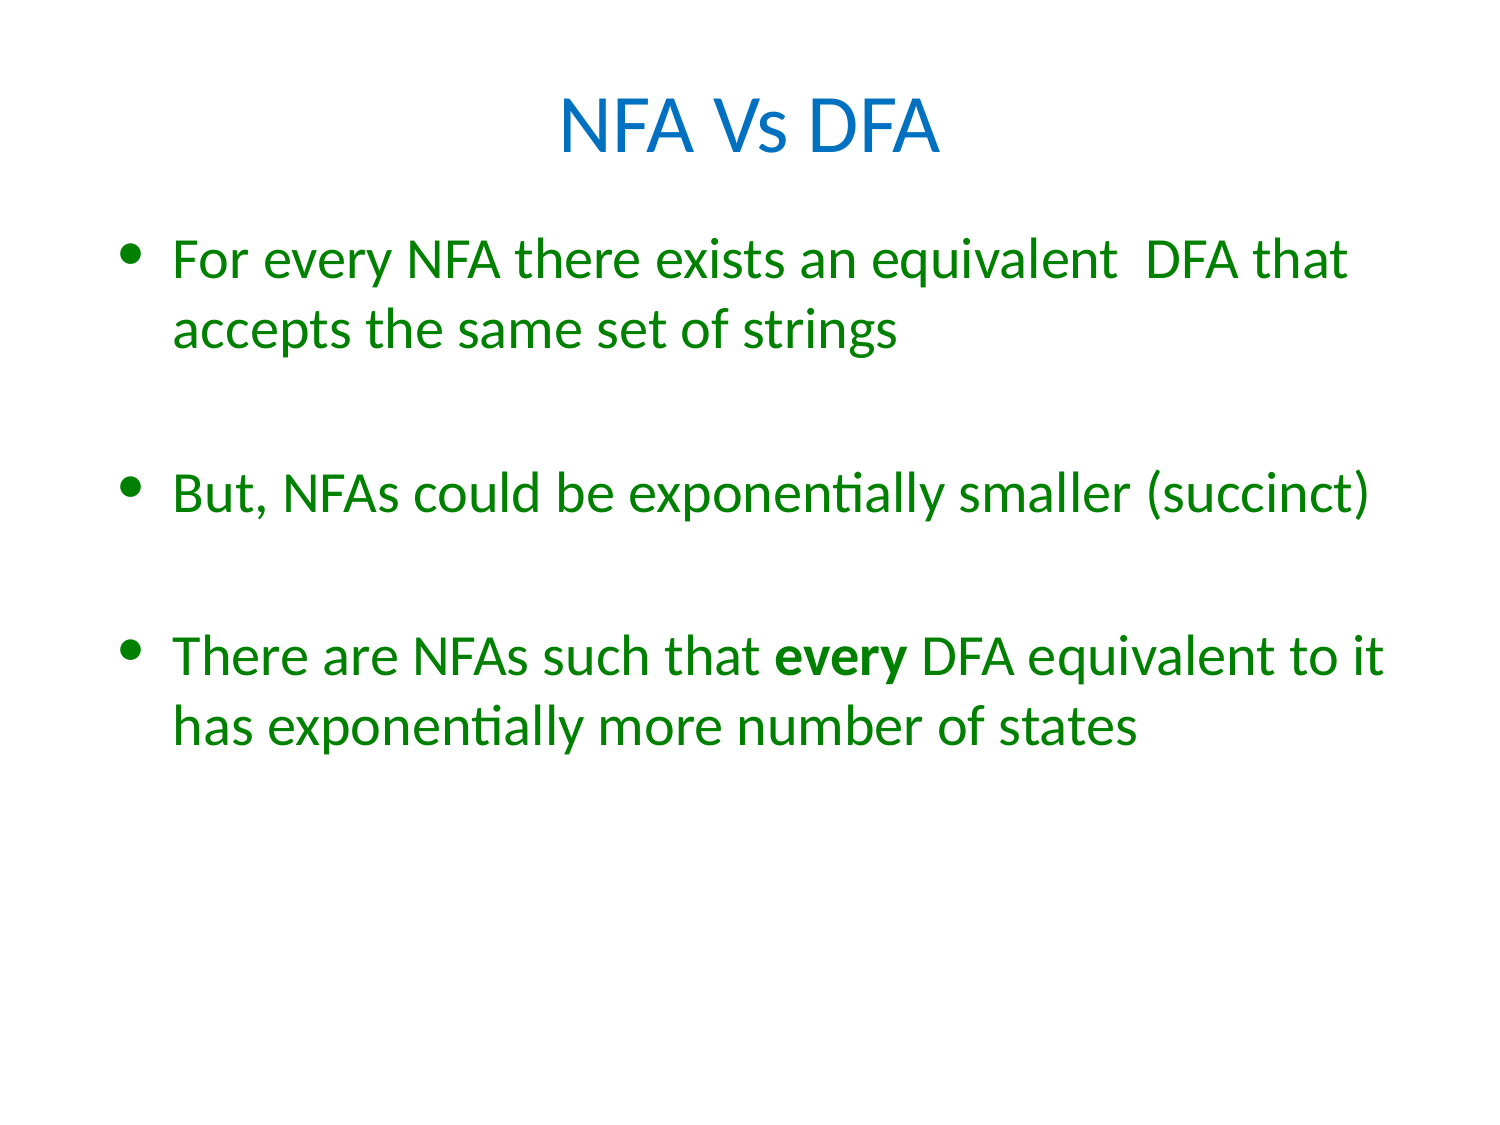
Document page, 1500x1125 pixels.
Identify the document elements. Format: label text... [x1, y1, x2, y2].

title NFA Vs DFA [75, 25, 1425, 213]
list For every NFA there exists an equivalent DFA that accepts the same set of strings But, NFAs could be exponentially smaller (succinct) There are NFAs such that every DFA equivalent to it has exponentially more number of states [101, 213, 1452, 837]
